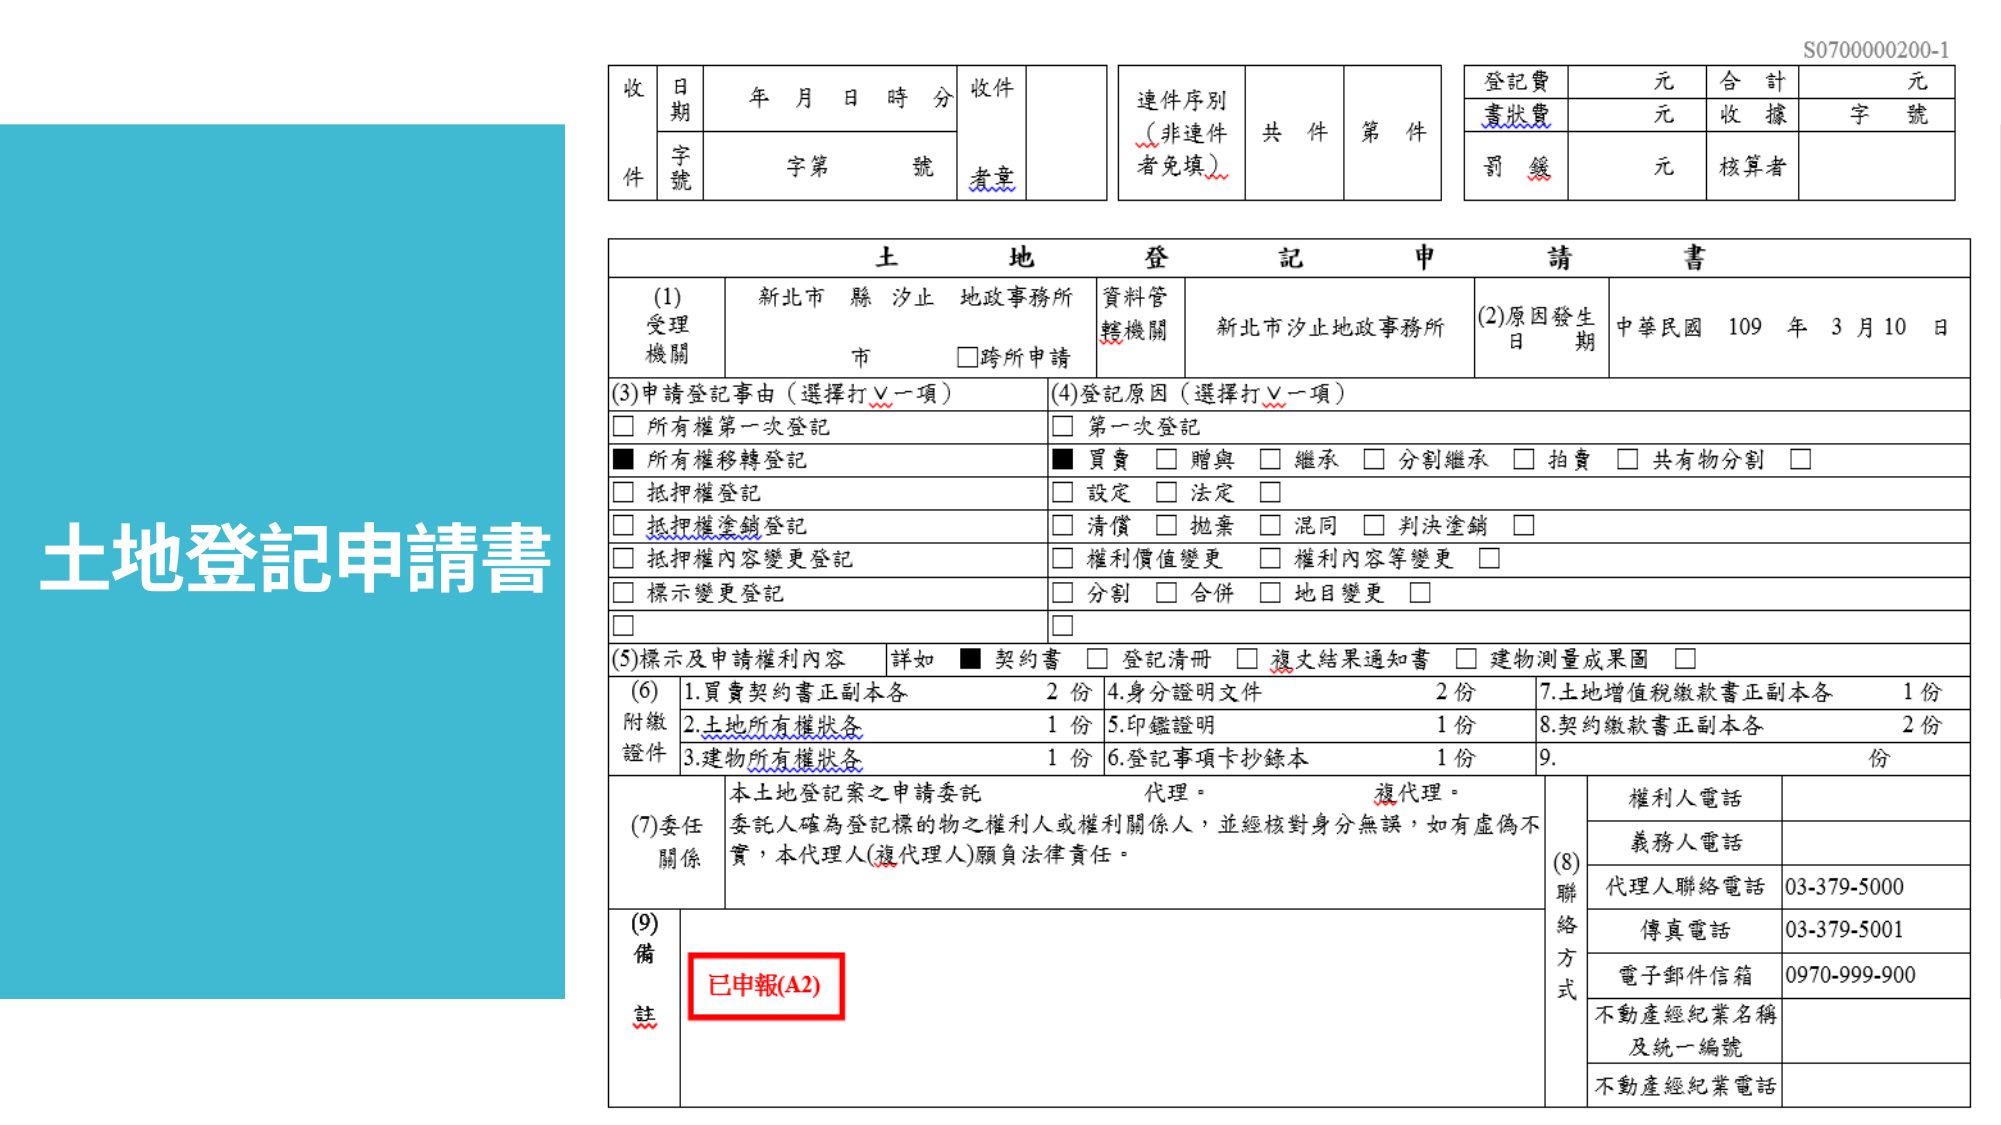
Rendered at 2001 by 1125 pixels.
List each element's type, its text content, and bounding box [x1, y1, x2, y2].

title 土地登記申請書 [22, 184, 583, 940]
picture [583, 0, 2000, 1125]
